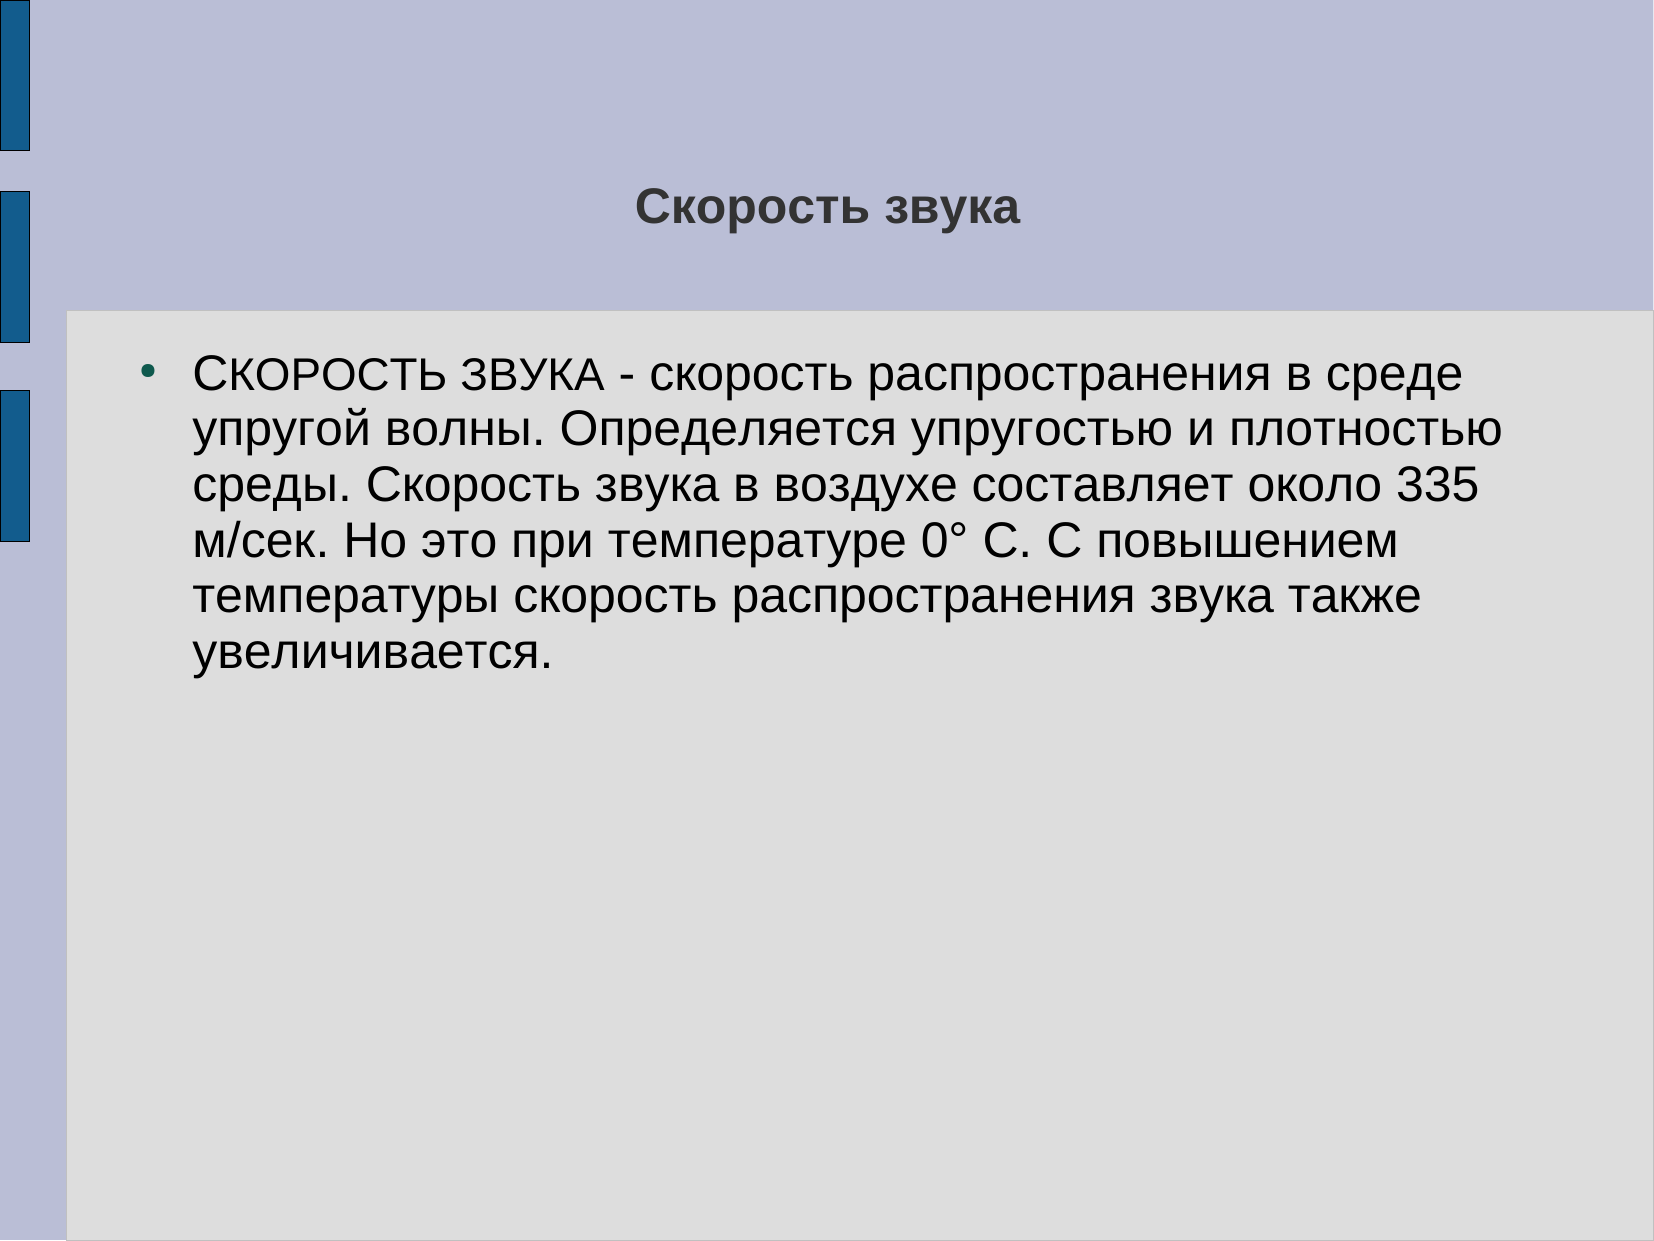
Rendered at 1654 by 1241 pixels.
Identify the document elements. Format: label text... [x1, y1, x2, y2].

title Скорость звука [121, 102, 1534, 310]
list СКОРОСТЬ ЗВУКА - скорость распространения в среде упругой волны. Определяется упругостью и плотностью среды. Скорость звука в воздухе составляет около 335 м/сек. Но это при температуре 0° С. С повышением температуры скорость распространения звука также увеличивается. [121, 344, 1534, 1127]
